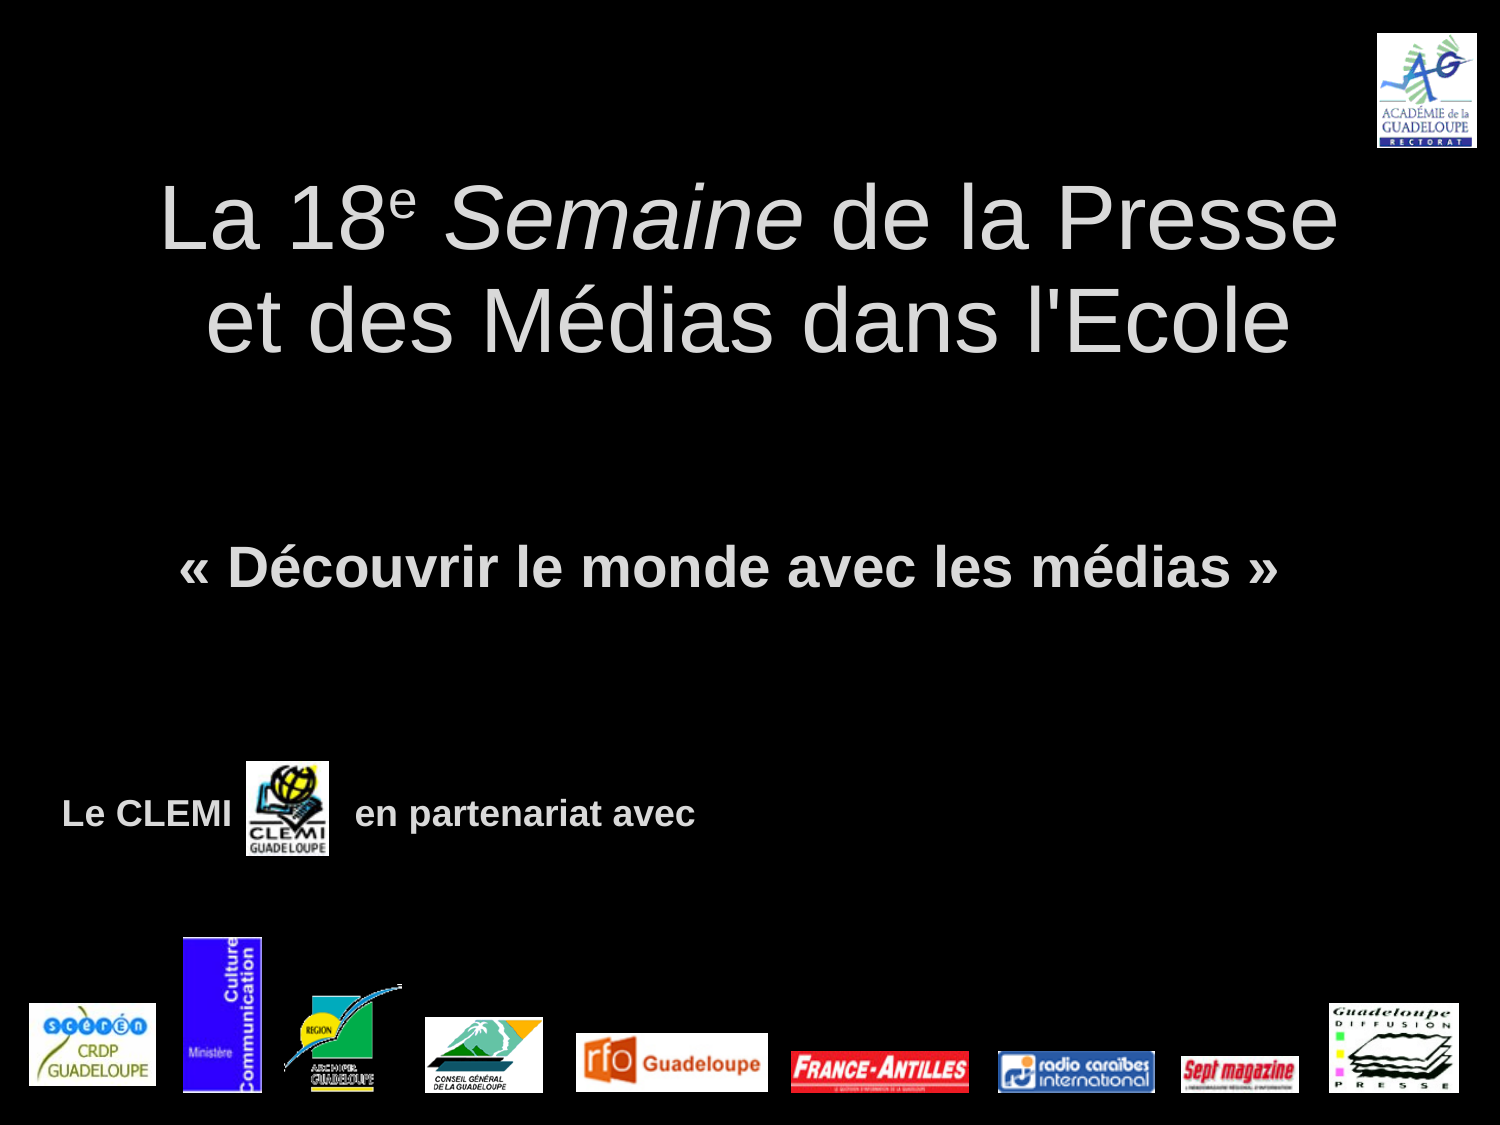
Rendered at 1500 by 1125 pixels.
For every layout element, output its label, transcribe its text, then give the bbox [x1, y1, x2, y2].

text_box « Découvrir le monde avec les médias » [163, 527, 1297, 608]
picture [284, 984, 402, 1093]
title La 18e Semaine de la Presse et des Médias dans l'Ecole [75, 115, 1426, 423]
text_box en partenariat avec [339, 785, 711, 843]
picture [246, 761, 329, 856]
picture [576, 1033, 768, 1092]
picture [791, 1051, 969, 1093]
picture [29, 1003, 156, 1086]
picture [998, 1051, 1155, 1093]
picture [1377, 33, 1477, 148]
picture [1329, 1003, 1459, 1093]
text_box Le CLEMI [46, 785, 246, 843]
picture [425, 1017, 543, 1093]
picture [183, 937, 262, 1093]
picture [1181, 1056, 1299, 1093]
